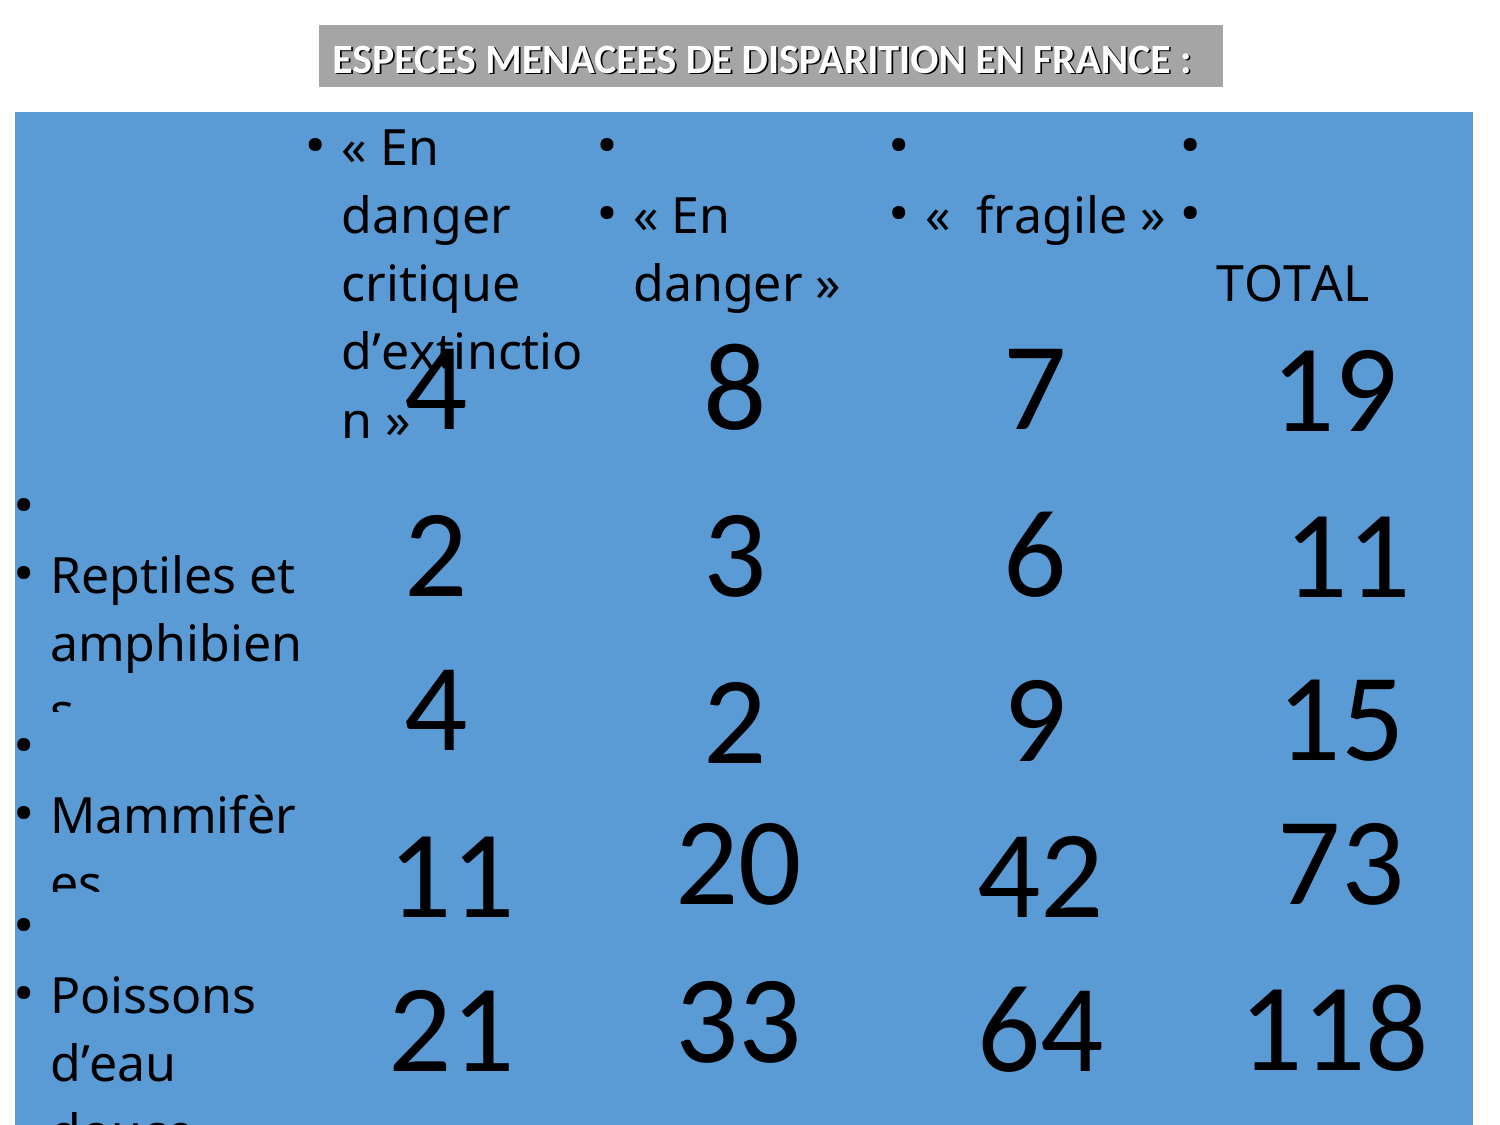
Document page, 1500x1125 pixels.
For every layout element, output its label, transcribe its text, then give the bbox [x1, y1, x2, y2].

table_cell [306, 892, 598, 1125]
table_cell Reptiles et amphibiens [15, 472, 306, 712]
table_cell [483, 472, 598, 712]
text_box 15 [1263, 628, 1420, 772]
table_header [15, 112, 306, 472]
text_box 4 [389, 297, 483, 463]
table_cell [598, 712, 689, 892]
text_box 6 [989, 464, 1082, 629]
text_box 20 [660, 772, 817, 930]
table_cell [890, 892, 1182, 1125]
table_cell [1182, 712, 1263, 892]
text_box 11 [373, 785, 530, 939]
table_header « En danger critique d’extinction » [306, 112, 598, 472]
table_cell [782, 712, 890, 892]
table_cell [1420, 472, 1473, 712]
text_box 118 [1224, 938, 1444, 1103]
text_box 2 [389, 464, 483, 618]
text_box 8 [689, 297, 782, 463]
table_cell [306, 712, 598, 892]
text_box 4 [389, 618, 483, 783]
text_box 9 [989, 629, 1082, 785]
text_box 11 [1270, 465, 1426, 630]
text_box ESPECES MENACEES DE DISPARITION EN FRANCE : [318, 24, 1224, 89]
text_box 21 [373, 939, 530, 1104]
text_box 2 [689, 631, 782, 772]
text_box 42 [962, 785, 1119, 939]
table_cell [1182, 892, 1473, 1125]
table_cell [890, 712, 989, 892]
table_cell [1082, 712, 1182, 892]
table_header TOTAL [1182, 112, 1473, 472]
text_box 19 [1256, 299, 1413, 464]
text_box 73 [1263, 772, 1420, 937]
table_cell [890, 472, 989, 712]
table_cell [598, 892, 890, 1125]
text_box 64 [962, 939, 1119, 1104]
table_cell [306, 472, 389, 712]
table_cell Poissons d’eau douce [15, 892, 306, 1125]
text_box 7 [989, 297, 1082, 463]
table_cell Mammifères [15, 712, 306, 892]
table_cell [1420, 712, 1473, 892]
text_box 3 [689, 464, 782, 629]
table_header « fragile » [890, 112, 1182, 472]
text_box 33 [660, 930, 817, 1095]
table_cell [1082, 472, 1182, 712]
table_cell [1182, 472, 1270, 712]
table_cell [598, 472, 890, 712]
table_header « En danger » [598, 112, 890, 472]
